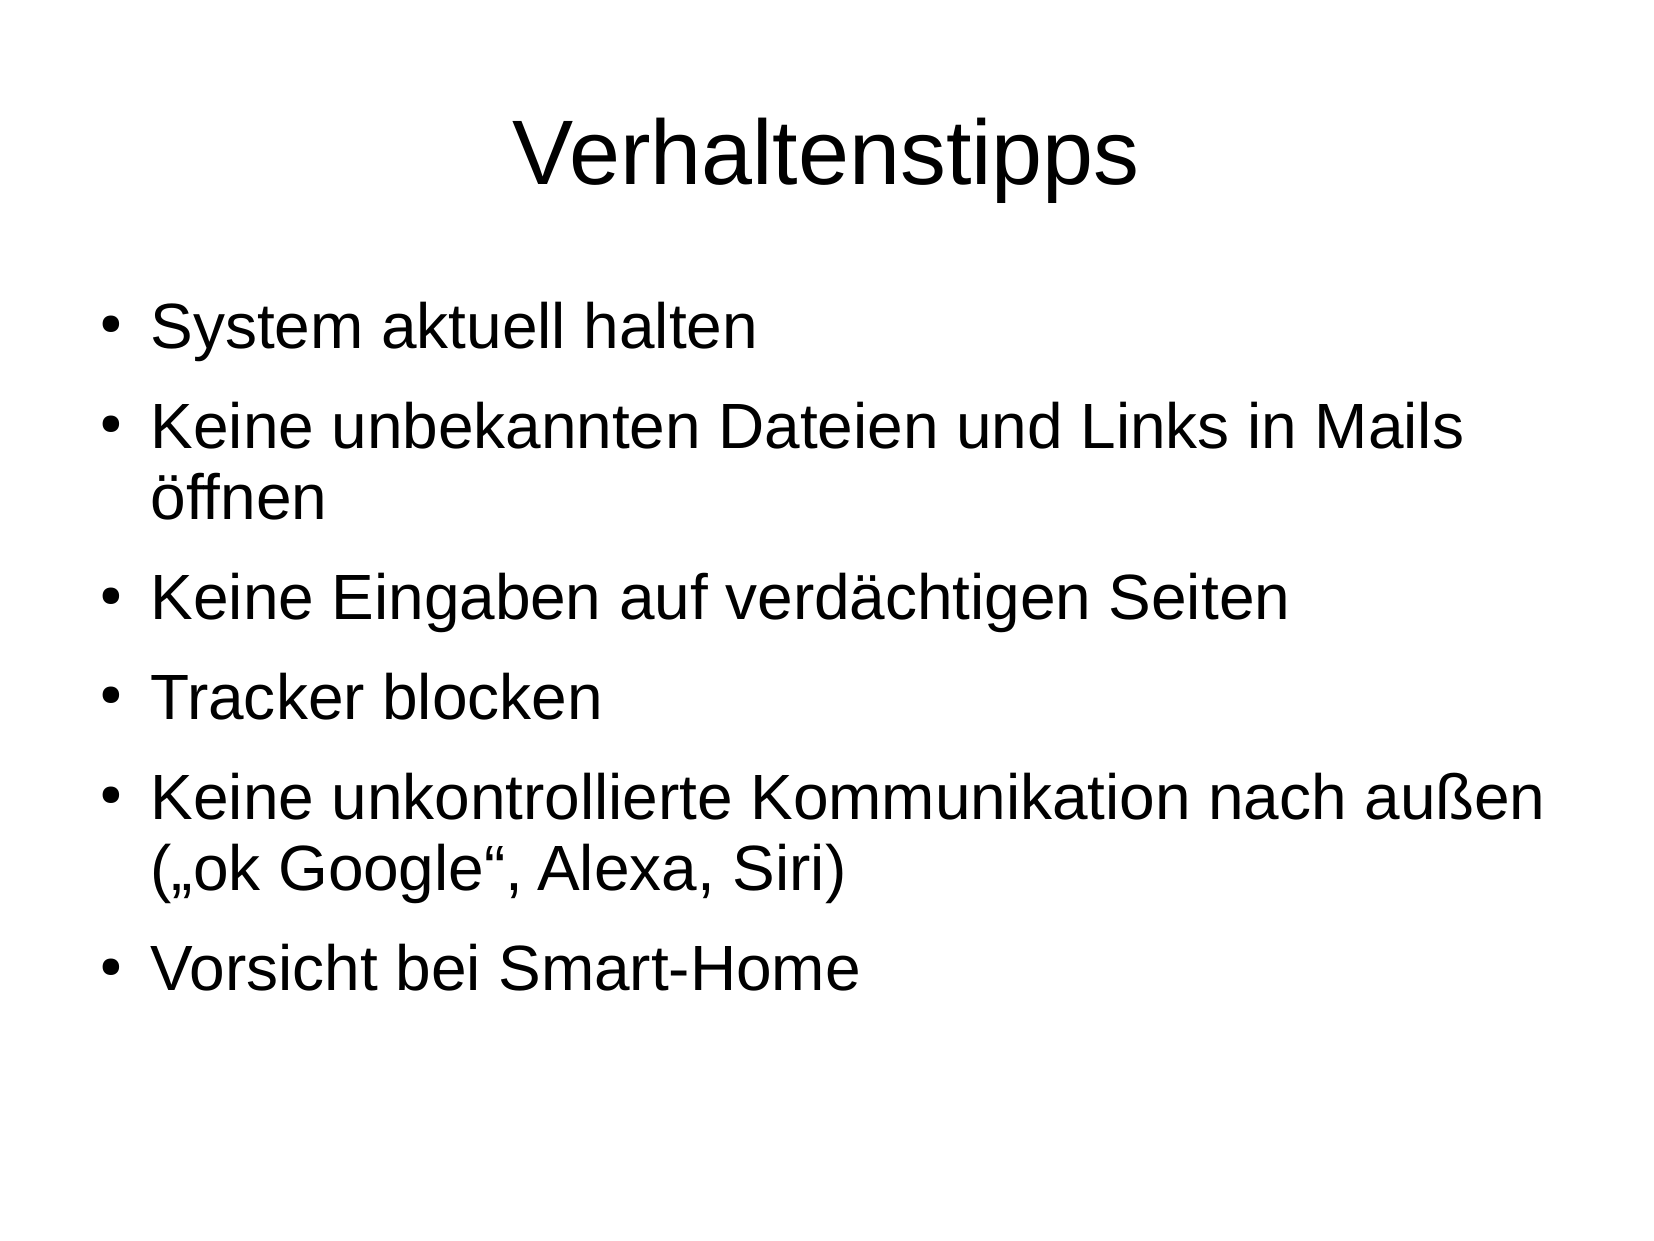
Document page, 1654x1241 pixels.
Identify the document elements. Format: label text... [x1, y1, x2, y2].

title Verhaltenstipps [82, 49, 1571, 257]
list System aktuell halten Keine unbekannten Dateien und Links in Mails öffnen Keine Eingaben auf verdächtigen Seiten Tracker blocken Keine unkontrollierte Kommunikation nach außen („ok Google“, Alexa, Siri) Vorsicht bei Smart-Home [82, 290, 1571, 1010]
